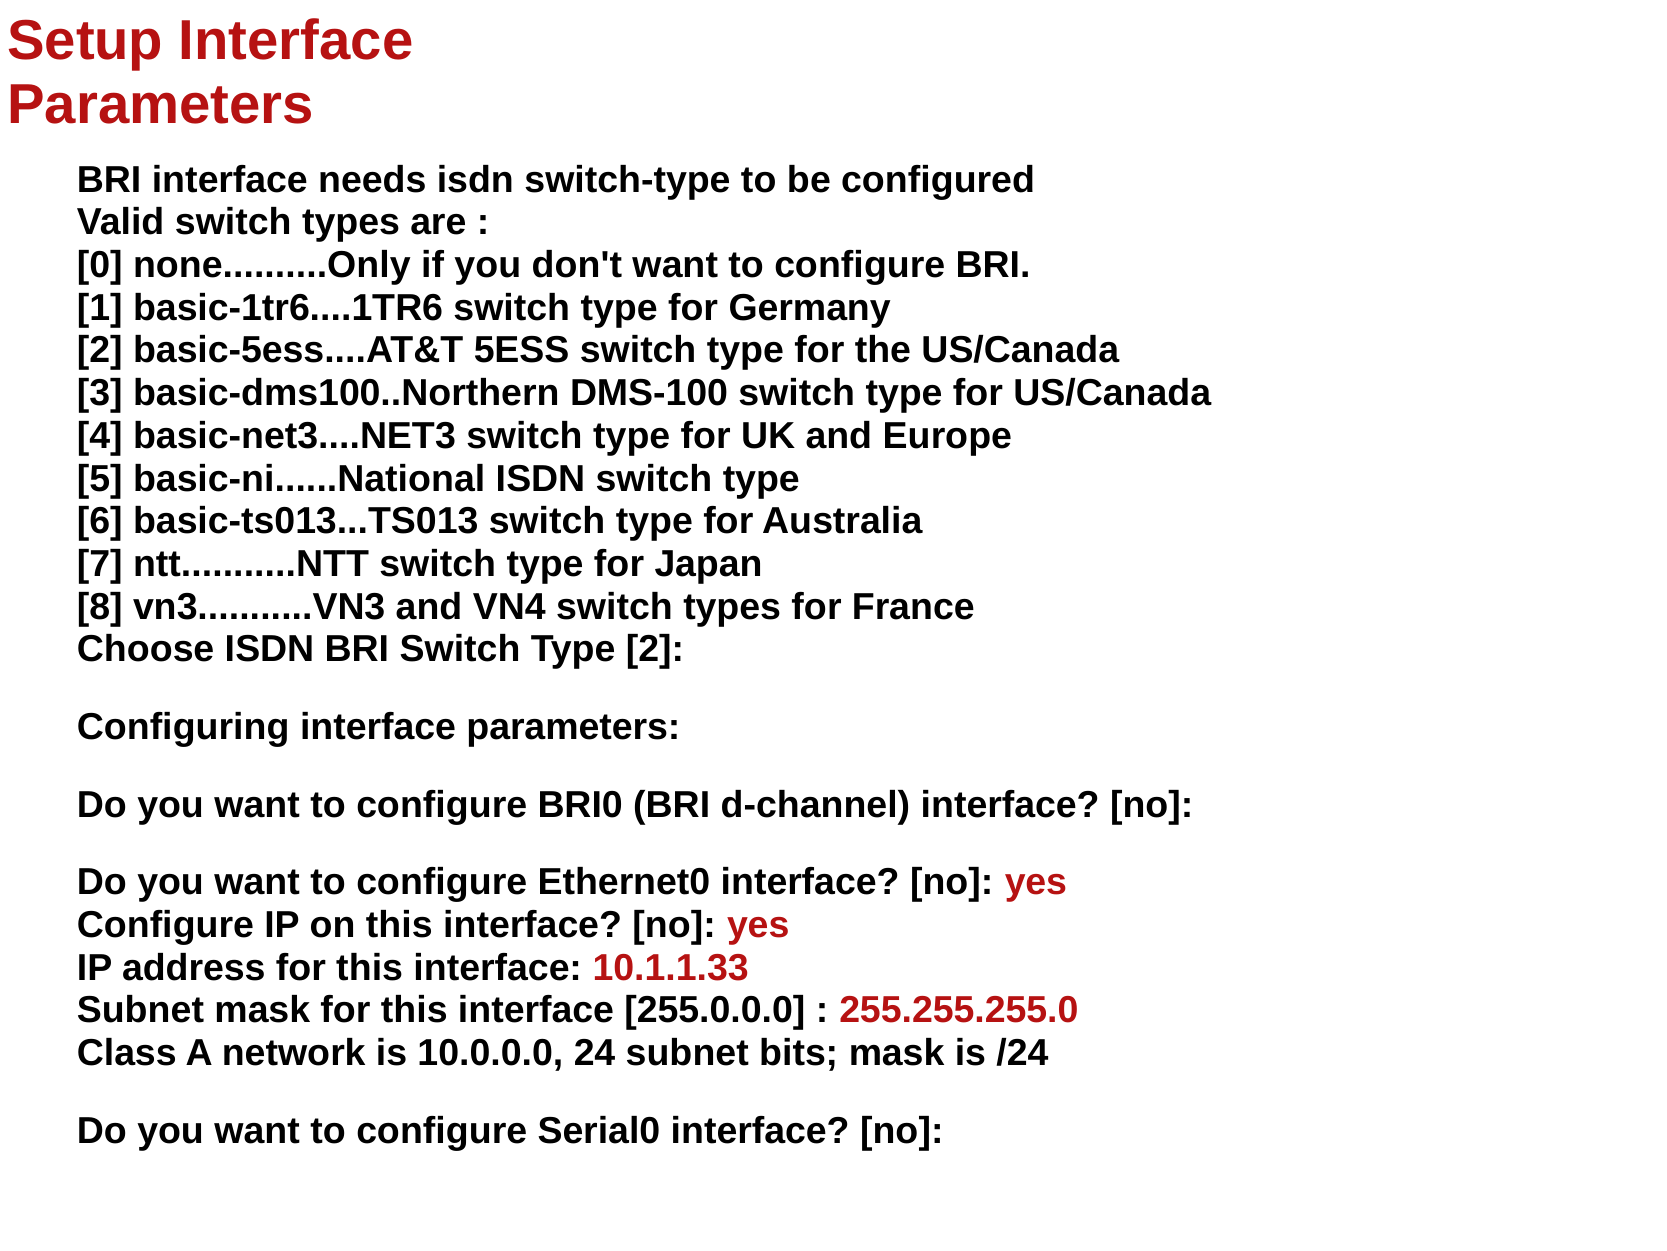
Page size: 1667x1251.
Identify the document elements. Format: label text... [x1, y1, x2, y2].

text_box Setup Interface Parameters [7, 8, 993, 137]
text_box BRI interface needs isdn switch-type to be configured Valid switch types are : [0] none..........Only if you don't want to configure BRI. [1] basic-1tr6....1TR6 switch type for Germany [2] basic-5ess....AT&T 5ESS switch type for the US/Canada [3] basic-dms100..Northern DMS-100 switch type for US/Canada [4] basic-net3....NET3 switch type for UK and Europe [5] basic-ni......National ISDN switch type [6] basic-ts013...TS013 switch type for Australia [7] ntt...........NTT switch type for Japan [8] vn3...........VN3 and VN4 switch types for France Choose ISDN BRI Switch Type [2]: Configuring interface parameters: Do you want to configure BRI0 (BRI d-channel) interface? [no]: Do you want to configure Ethernet0 interface? [no]: yes Configure IP on this interface? [no]: yes IP address for this interface: 10.1.1.33 Subnet mask for this interface [255.0.0.0] : 255.255.255.0 Class A network is 10.0.0.0, 24 subnet bits; mask is /24 Do you want to configure Serial0 interface? [no]: [76, 158, 1660, 1152]
